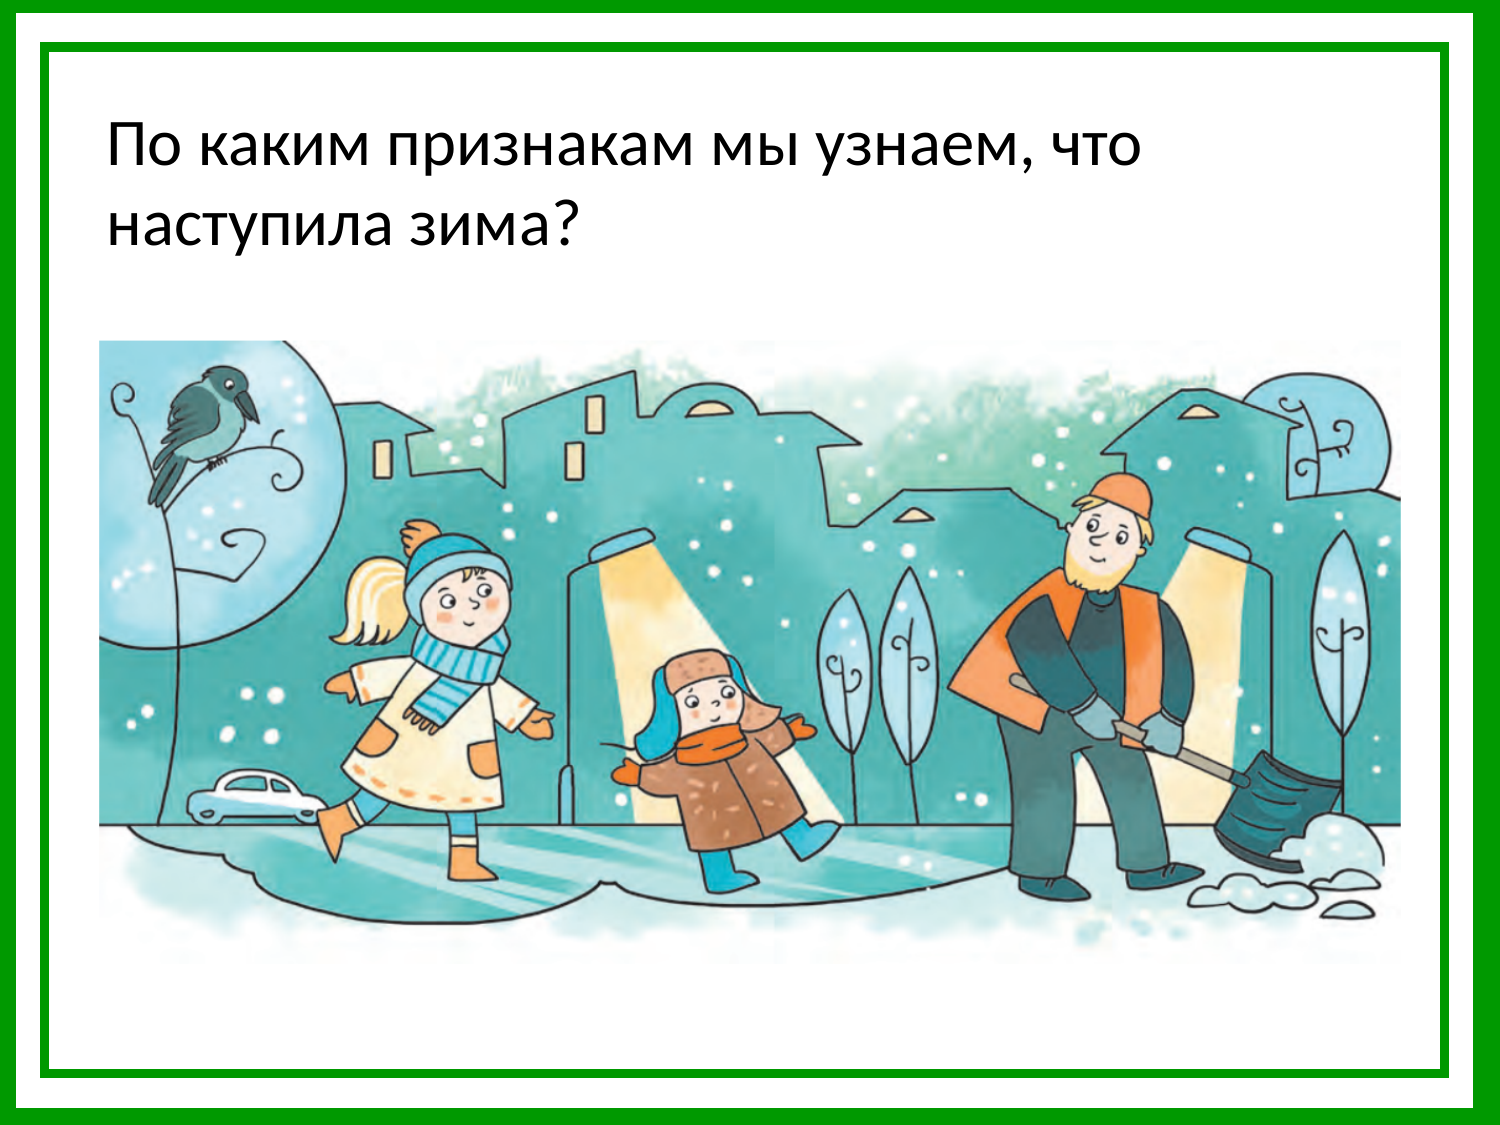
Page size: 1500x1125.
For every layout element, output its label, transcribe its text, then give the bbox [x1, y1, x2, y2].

text_box По каким признакам мы узнаем, что наступила зима? [91, 91, 1329, 269]
picture [95, 328, 1405, 964]
